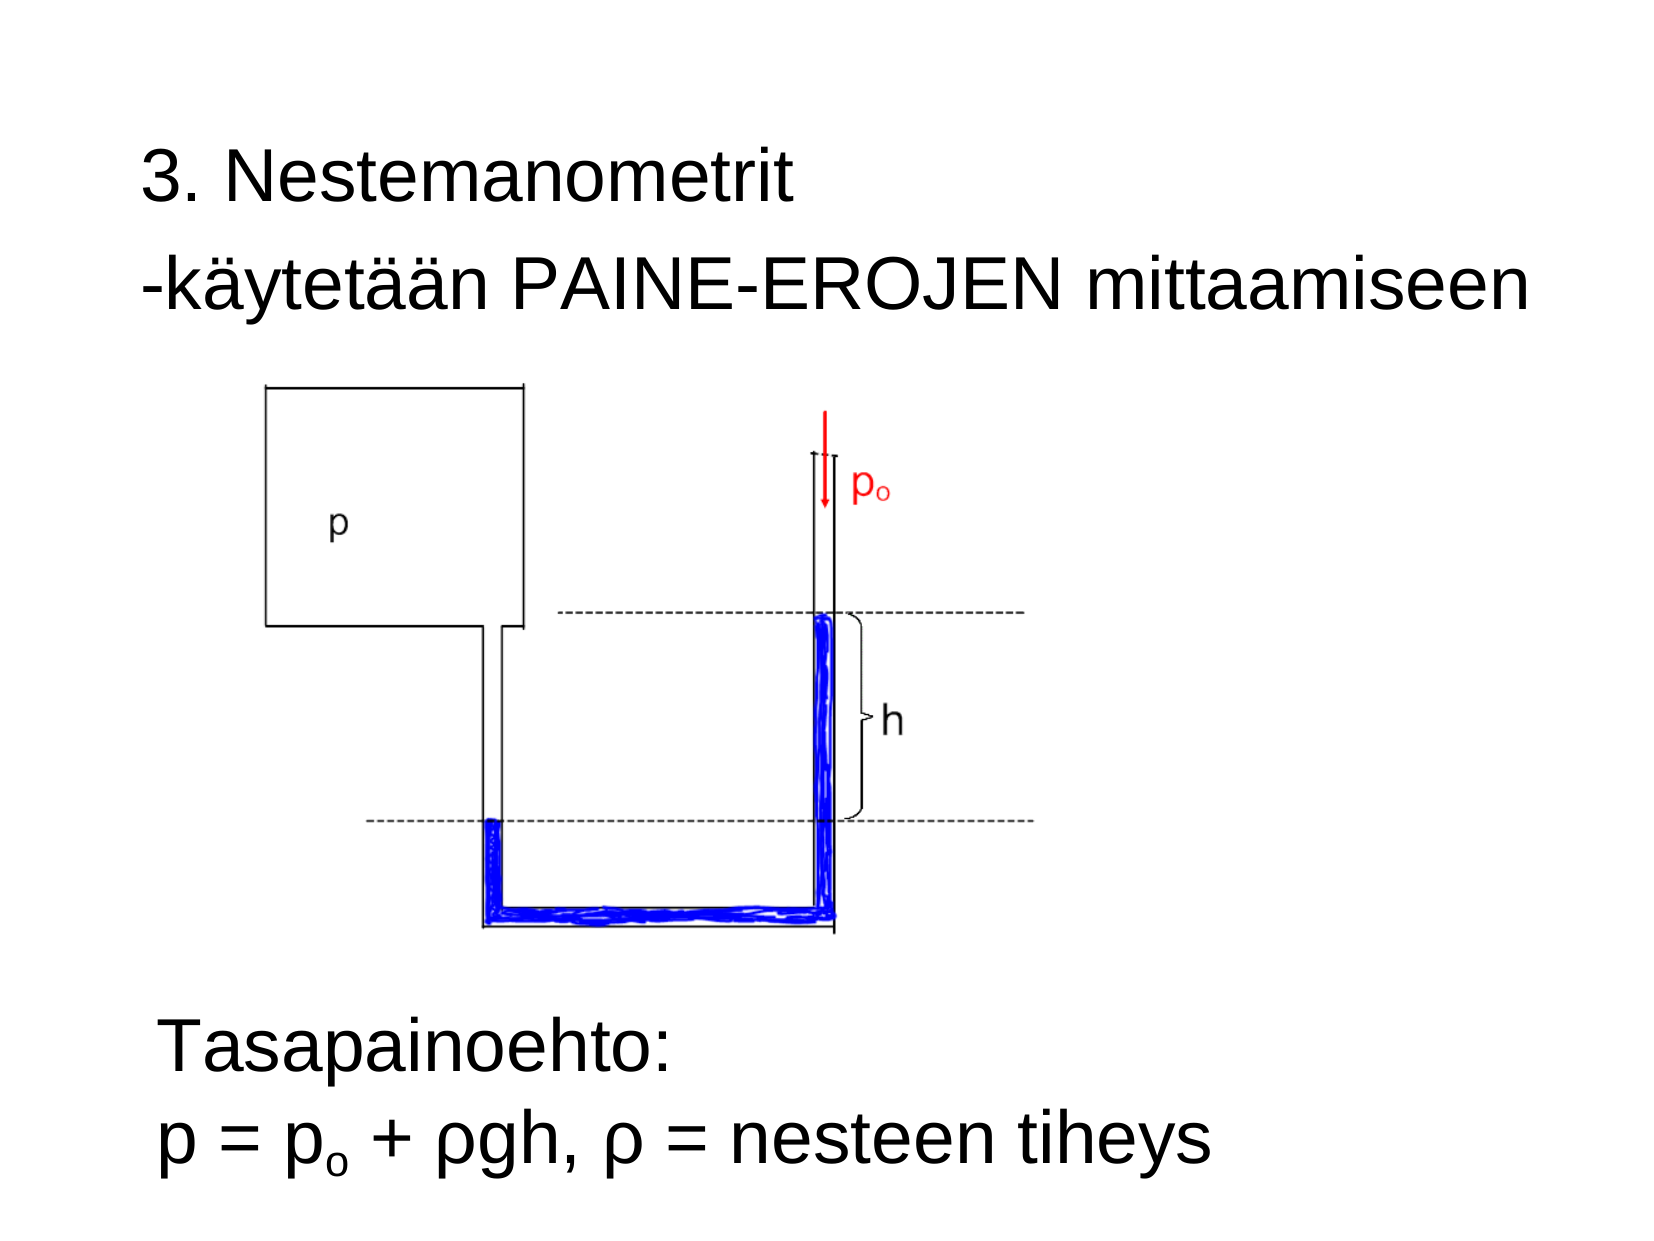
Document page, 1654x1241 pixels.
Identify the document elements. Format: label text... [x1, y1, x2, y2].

picture [239, 337, 1057, 957]
text_box Tasapainoehto: p = po + ρgh, ρ = nesteen tiheys [141, 989, 1271, 1194]
text_box 3. Nestemanometrit -käytetään PAINE-EROJEN mittaamiseen [125, 118, 1548, 331]
